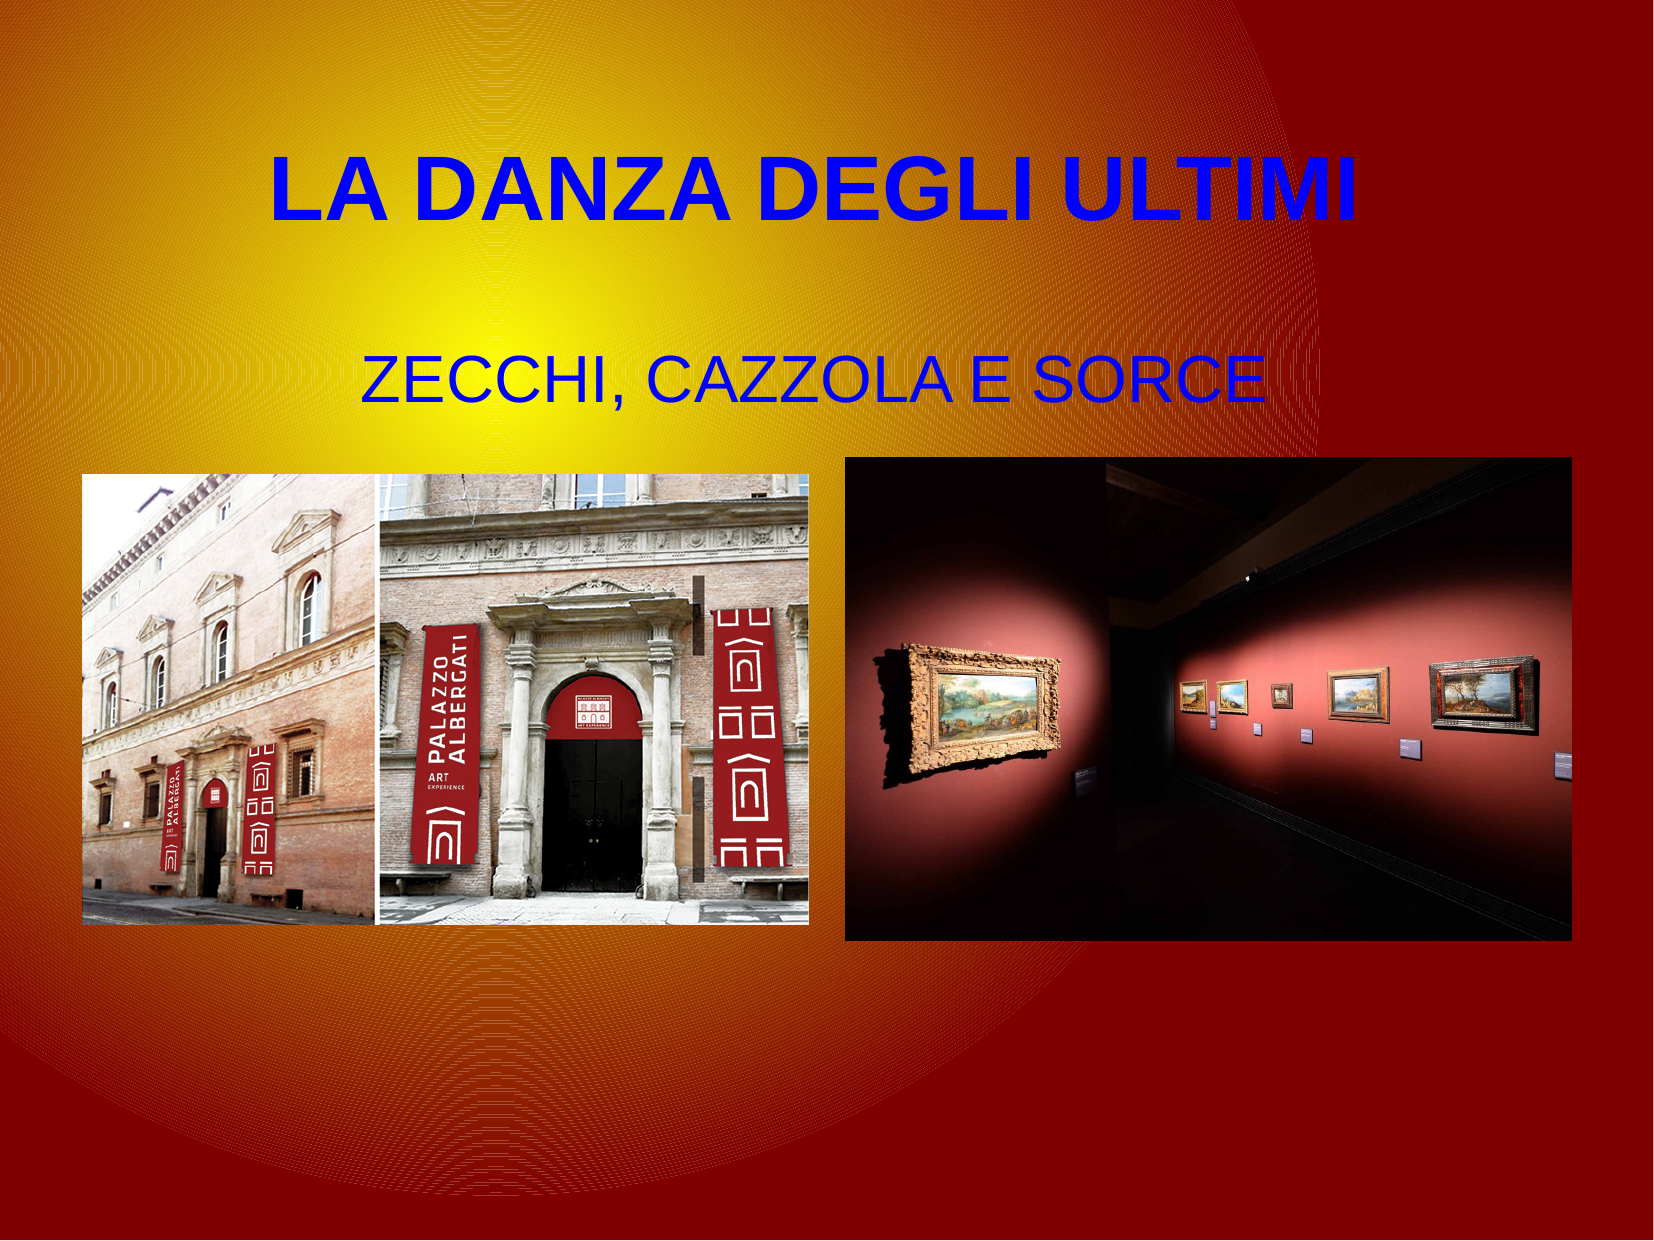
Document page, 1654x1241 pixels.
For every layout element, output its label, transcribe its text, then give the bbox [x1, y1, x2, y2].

picture [845, 457, 1572, 942]
picture [82, 474, 809, 925]
title LA DANZA DEGLI ULTIMI ZECCHI, CAZZOLA E SORCE [70, 137, 1560, 520]
